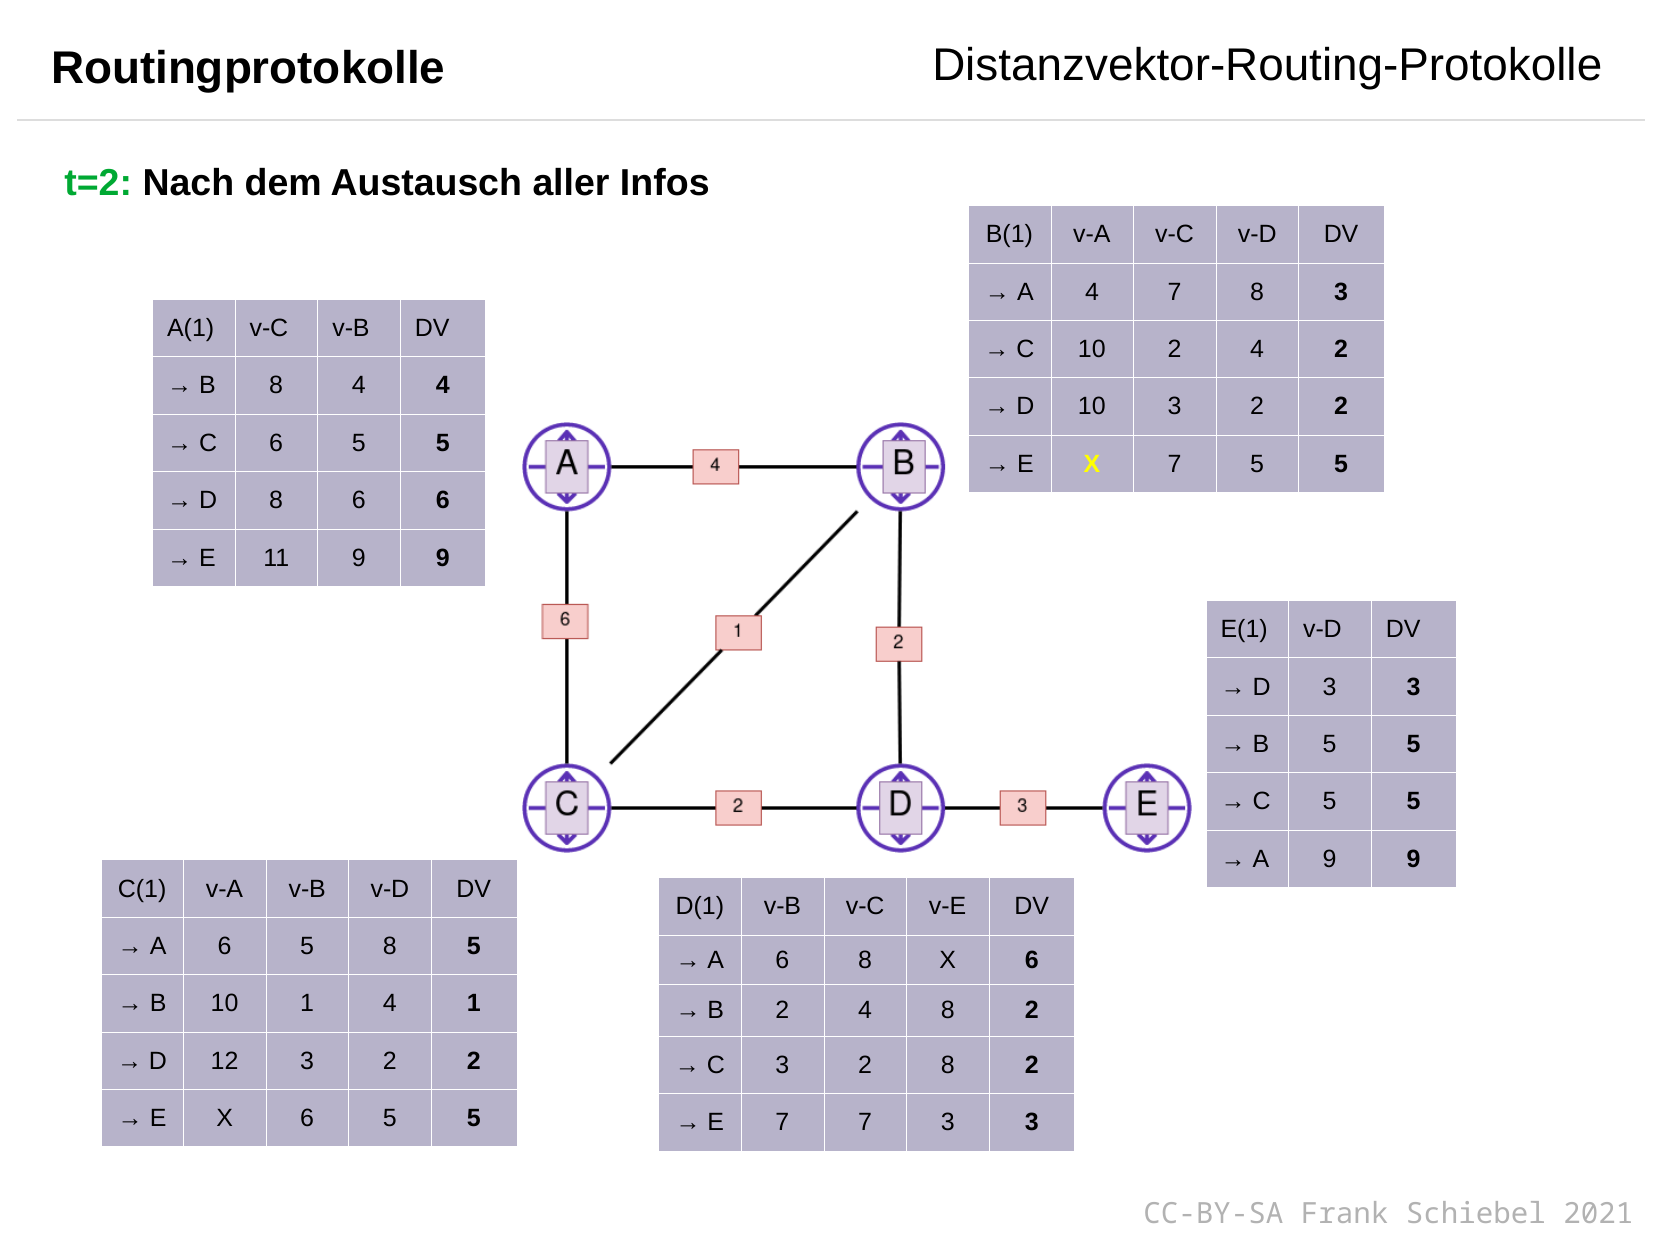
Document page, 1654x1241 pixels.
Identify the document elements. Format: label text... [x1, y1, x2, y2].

table_header v-C [825, 878, 906, 935]
table_cell 2 [1134, 321, 1216, 377]
table_cell 3 [267, 1033, 348, 1089]
table_cell 2 [1299, 321, 1384, 377]
table_cell 4 [349, 975, 431, 1032]
table_cell 5 [1217, 436, 1298, 492]
table_cell 8 [236, 357, 317, 414]
table_cell 6 [236, 415, 317, 471]
table_cell 5 [318, 415, 400, 471]
table_cell 2 [1217, 378, 1298, 435]
table_cell 2 [432, 1033, 517, 1089]
text_box Routingprotokolle [36, 35, 550, 102]
table_cell 1 [432, 975, 517, 1032]
table_cell → A [102, 918, 183, 974]
table_cell 8 [825, 936, 906, 984]
table_cell 5 [1372, 716, 1456, 772]
table_cell 6 [267, 1090, 348, 1146]
table_cell X [1052, 436, 1133, 492]
table_cell 2 [990, 985, 1074, 1036]
table_cell 4 [1217, 321, 1298, 377]
table_header v-D [1217, 206, 1298, 263]
table_header v-A [184, 860, 266, 917]
table_header B(1) [969, 206, 1051, 263]
table_header DV [990, 878, 1074, 935]
table_cell → E [659, 1094, 741, 1151]
table_header DV [1299, 206, 1384, 263]
table_cell 5 [1289, 773, 1371, 830]
table_cell 3 [990, 1094, 1074, 1151]
table_cell 9 [401, 530, 485, 586]
table_header DV [401, 300, 485, 356]
table_cell 5 [1299, 436, 1384, 492]
table_cell → C [659, 1037, 741, 1093]
table_header C(1) [102, 860, 183, 917]
table_cell 7 [1134, 436, 1216, 492]
table_header DV [1372, 601, 1456, 657]
picture [522, 422, 1192, 853]
table_cell 5 [1372, 773, 1456, 830]
table_cell 3 [1299, 264, 1384, 320]
table_header v-A [1052, 206, 1133, 263]
table_cell 3 [1372, 658, 1456, 715]
table_cell 10 [1052, 378, 1133, 435]
table_cell 5 [1289, 716, 1371, 772]
table_cell → B [153, 357, 235, 414]
table_header A(1) [153, 300, 235, 356]
table_cell 9 [1289, 831, 1371, 887]
table_cell → A [659, 936, 741, 984]
table_cell 5 [401, 415, 485, 471]
table_header v-C [1134, 206, 1216, 263]
table_cell → B [102, 975, 183, 1032]
table_cell → E [153, 530, 235, 586]
table_header v-D [1289, 601, 1371, 657]
table_cell 6 [990, 936, 1074, 984]
table_cell 3 [742, 1037, 824, 1093]
table_cell 3 [1289, 658, 1371, 715]
table_cell 7 [742, 1094, 824, 1151]
table_cell → C [153, 415, 235, 471]
table_cell 2 [825, 1037, 906, 1093]
table_header v-B [318, 300, 400, 356]
table_cell → C [1207, 773, 1288, 830]
table_cell 6 [318, 472, 400, 529]
table_cell → E [102, 1090, 183, 1146]
table_cell 8 [349, 918, 431, 974]
table_cell 3 [1134, 378, 1216, 435]
table_cell 4 [825, 985, 906, 1036]
table_cell → A [1207, 831, 1288, 887]
table_cell 10 [1052, 321, 1133, 377]
table_header v-D [349, 860, 431, 917]
table_cell → A [969, 264, 1051, 320]
table_cell 5 [432, 1090, 517, 1146]
text_box t=2: Nach dem Austausch aller Infos [49, 153, 1555, 260]
table_cell 10 [184, 975, 266, 1032]
table_header DV [432, 860, 517, 917]
table_header v-B [267, 860, 348, 917]
table_cell 7 [825, 1094, 906, 1151]
table_cell → D [102, 1033, 183, 1089]
table_cell 12 [184, 1033, 266, 1089]
table_cell 5 [267, 918, 348, 974]
table_cell → E [969, 436, 1051, 492]
table_cell 7 [1134, 264, 1216, 320]
table_cell 6 [401, 472, 485, 529]
table_cell → B [659, 985, 741, 1036]
table_cell 2 [742, 985, 824, 1036]
table_cell → D [1207, 658, 1288, 715]
table_cell X [907, 936, 989, 984]
table_cell 5 [349, 1090, 431, 1146]
table_cell 3 [907, 1094, 989, 1151]
table_cell 8 [236, 472, 317, 529]
table_cell → B [1207, 716, 1288, 772]
table_cell 8 [907, 985, 989, 1036]
table_cell 6 [742, 936, 824, 984]
text_box Distanzvektor-Routing-Protokolle [904, 31, 1618, 98]
table_cell → C [969, 321, 1051, 377]
table_cell → D [969, 378, 1051, 435]
table_header v-C [236, 300, 317, 356]
table_cell 11 [236, 530, 317, 586]
table_cell 2 [1299, 378, 1384, 435]
table_cell 8 [907, 1037, 989, 1093]
table_cell 5 [432, 918, 517, 974]
table_header v-B [742, 878, 824, 935]
table_cell 6 [184, 918, 266, 974]
table_cell 1 [267, 975, 348, 1032]
table_cell 4 [1052, 264, 1133, 320]
table_cell X [184, 1090, 266, 1146]
table_header D(1) [659, 878, 741, 935]
table_cell 9 [318, 530, 400, 586]
table_cell → D [153, 472, 235, 529]
table_header v-E [907, 878, 989, 935]
table_header E(1) [1207, 601, 1288, 657]
table_cell 4 [401, 357, 485, 414]
table_cell 4 [318, 357, 400, 414]
table_cell 8 [1217, 264, 1298, 320]
table_cell 2 [990, 1037, 1074, 1093]
table_cell 9 [1372, 831, 1456, 887]
table_cell 2 [349, 1033, 431, 1089]
